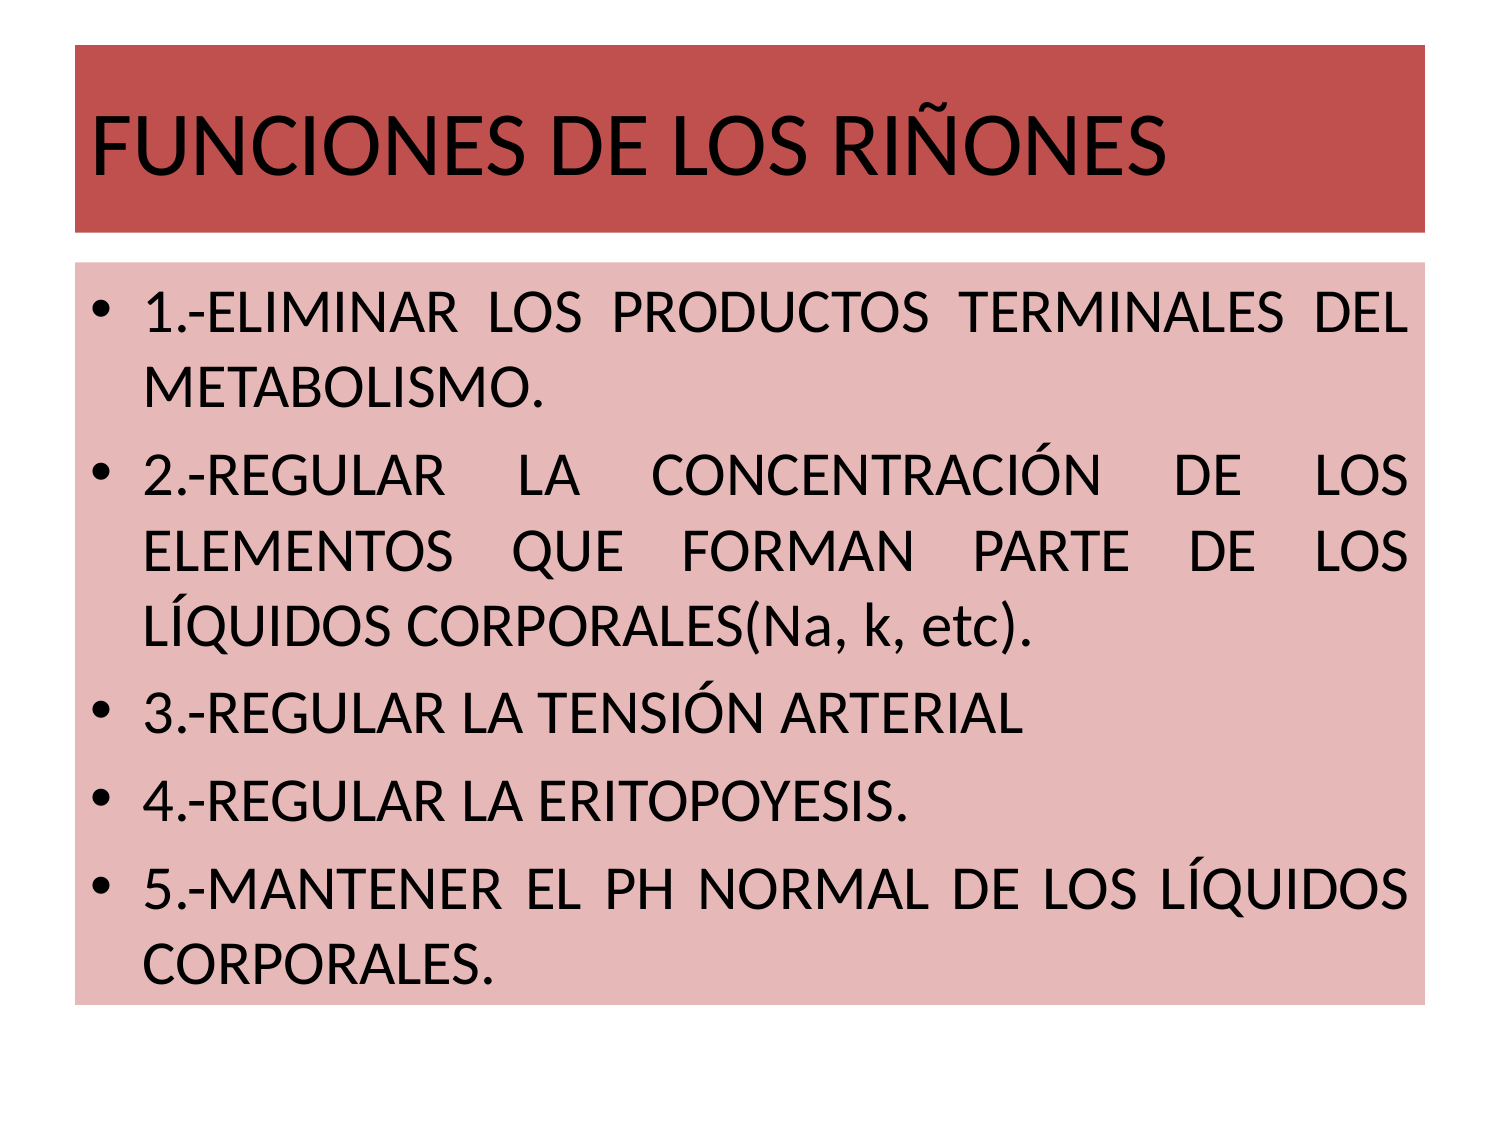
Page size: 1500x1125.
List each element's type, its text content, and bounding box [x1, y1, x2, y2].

title FUNCIONES DE LOS RIÑONES [75, 45, 1425, 233]
list 1.-ELIMINAR LOS PRODUCTOS TERMINALES DEL METABOLISMO. 2.-REGULAR LA CONCENTRACIÓN DE LOS ELEMENTOS QUE FORMAN PARTE DE LOS LÍQUIDOS CORPORALES(Na, k, etc). 3.-REGULAR LA TENSIÓN ARTERIAL 4.-REGULAR LA ERITOPOYESIS. 5.-MANTENER EL PH NORMAL DE LOS LÍQUIDOS CORPORALES. [75, 262, 1425, 1005]
